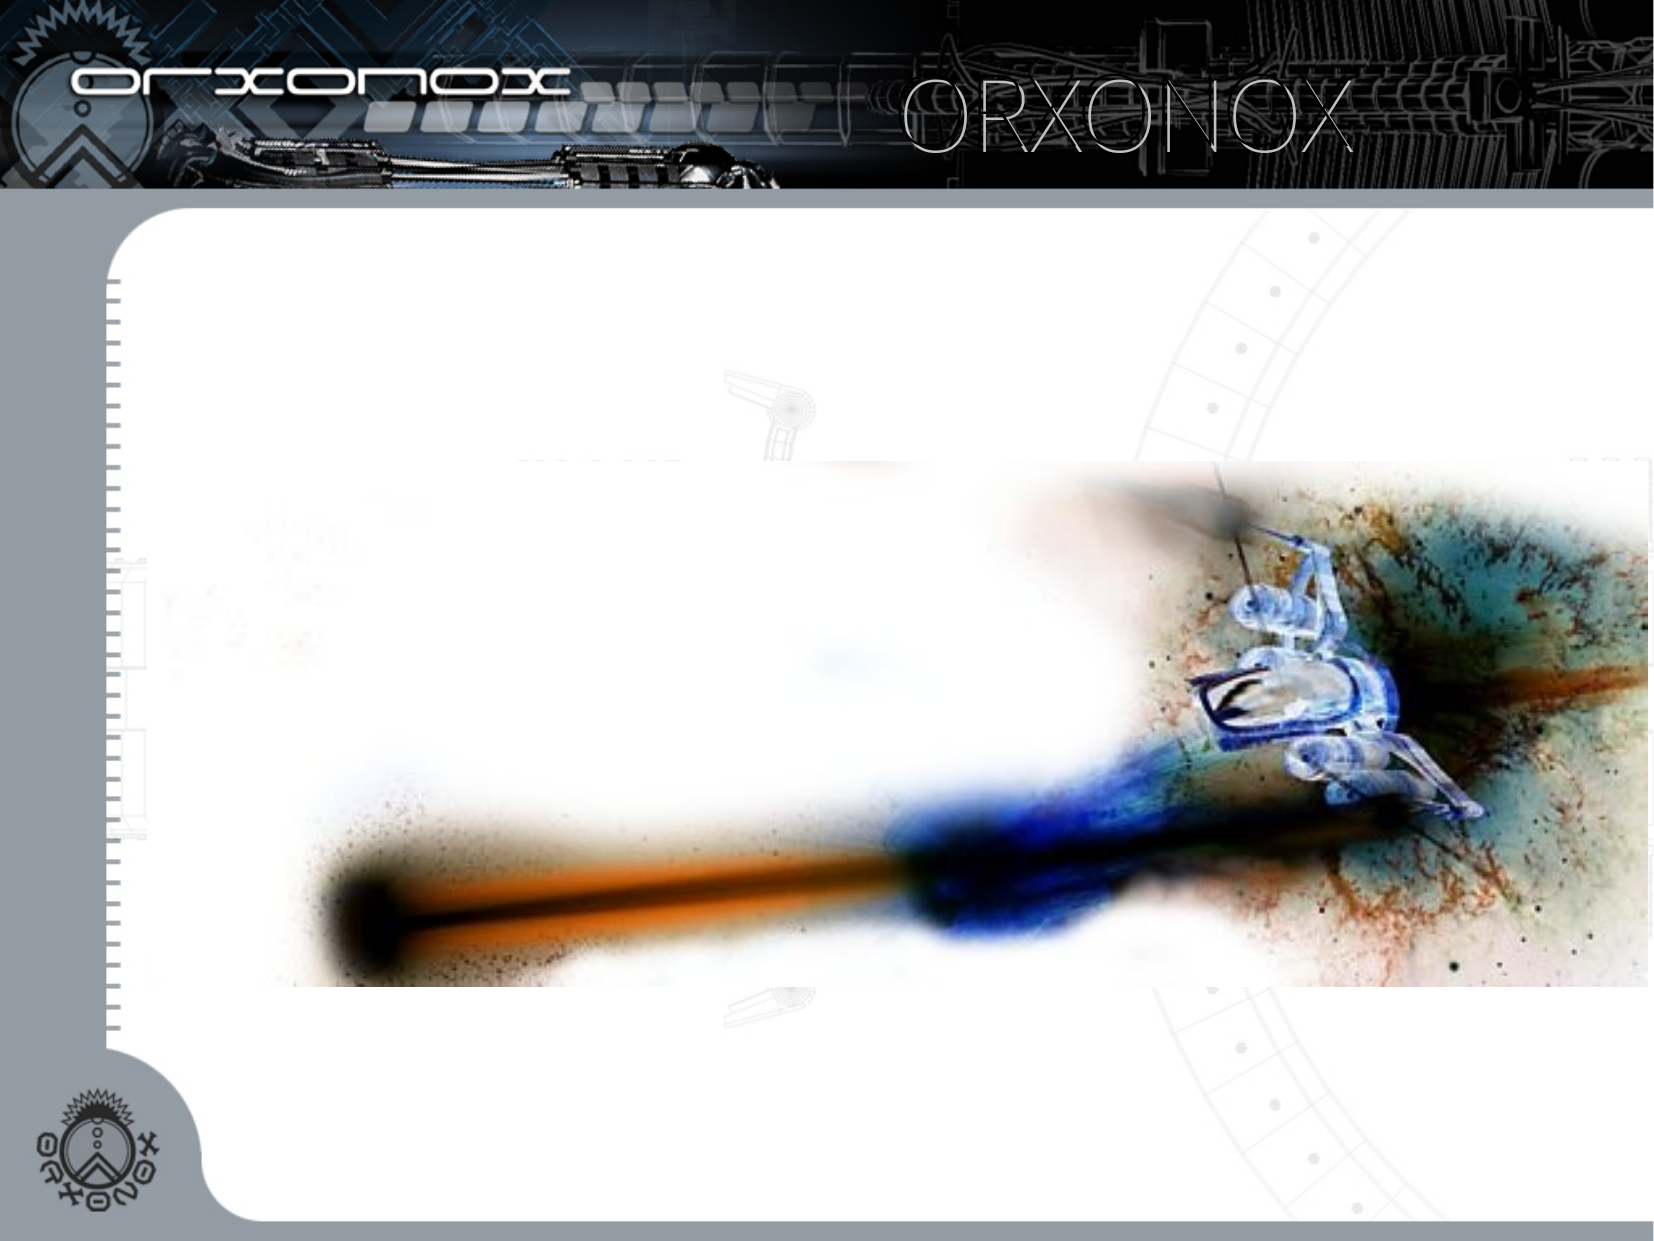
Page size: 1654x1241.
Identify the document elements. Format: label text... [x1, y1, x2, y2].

picture [0, 0, 1654, 1241]
text_box ORXONOX [842, 32, 1577, 156]
